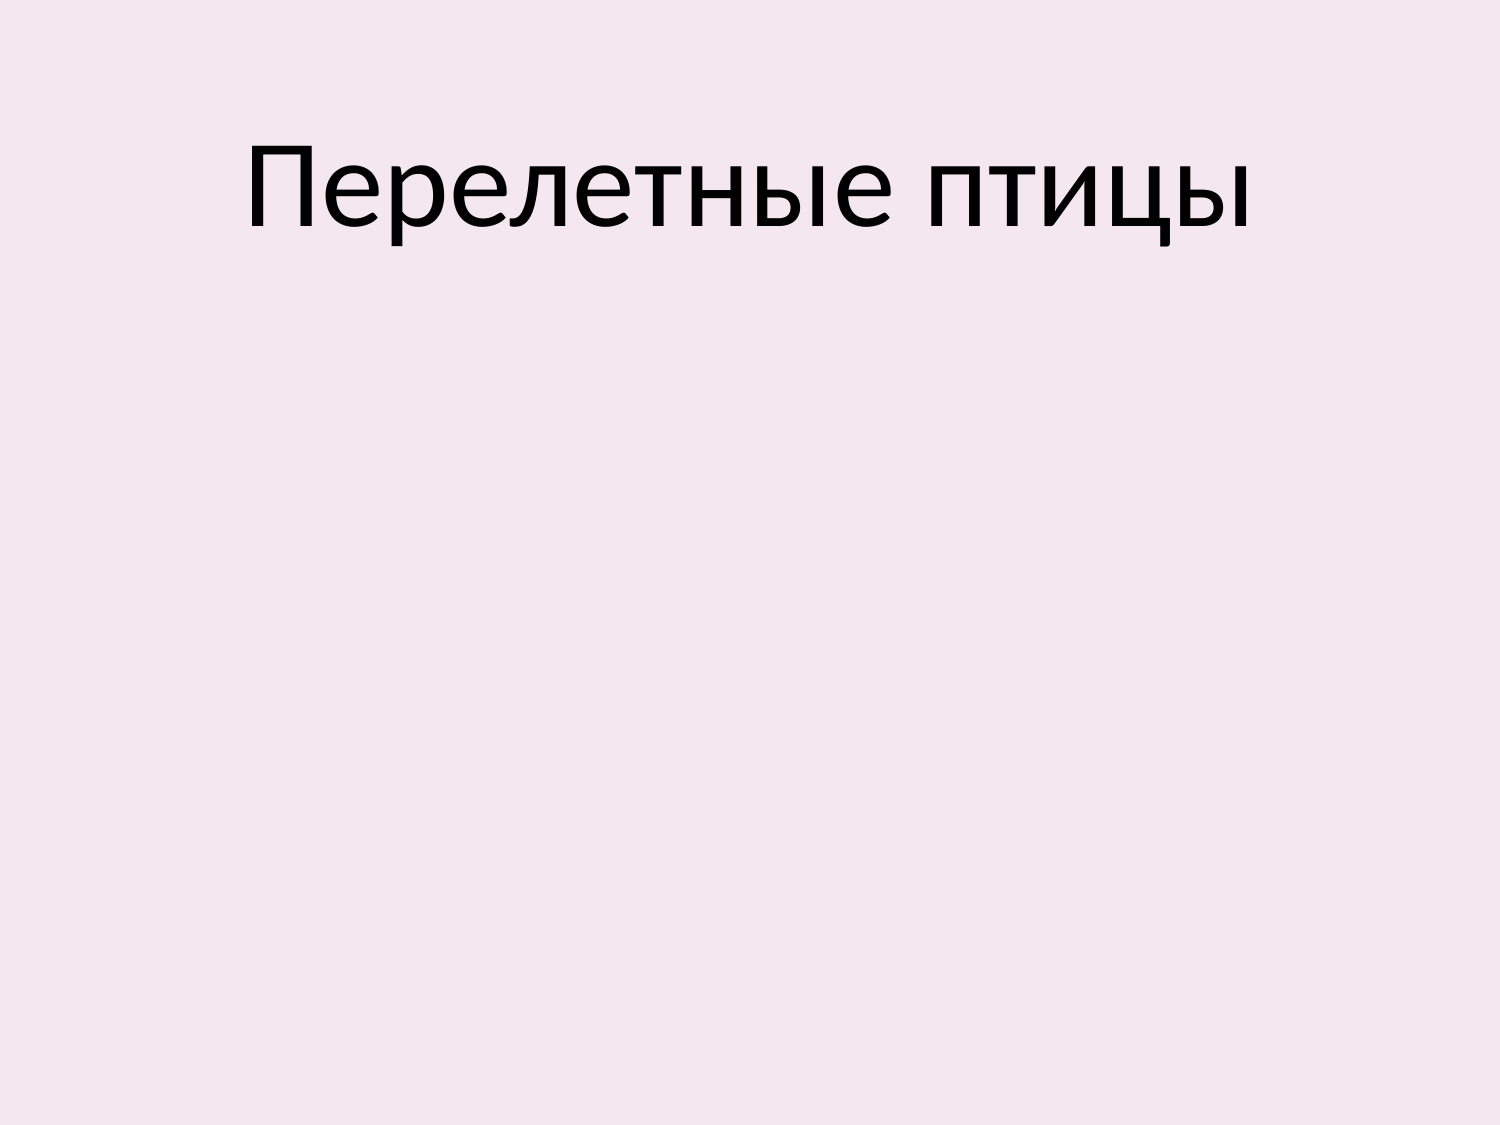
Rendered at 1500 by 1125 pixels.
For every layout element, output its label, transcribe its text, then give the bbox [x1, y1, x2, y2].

title Перелетные птицы [75, 93, 1425, 493]
